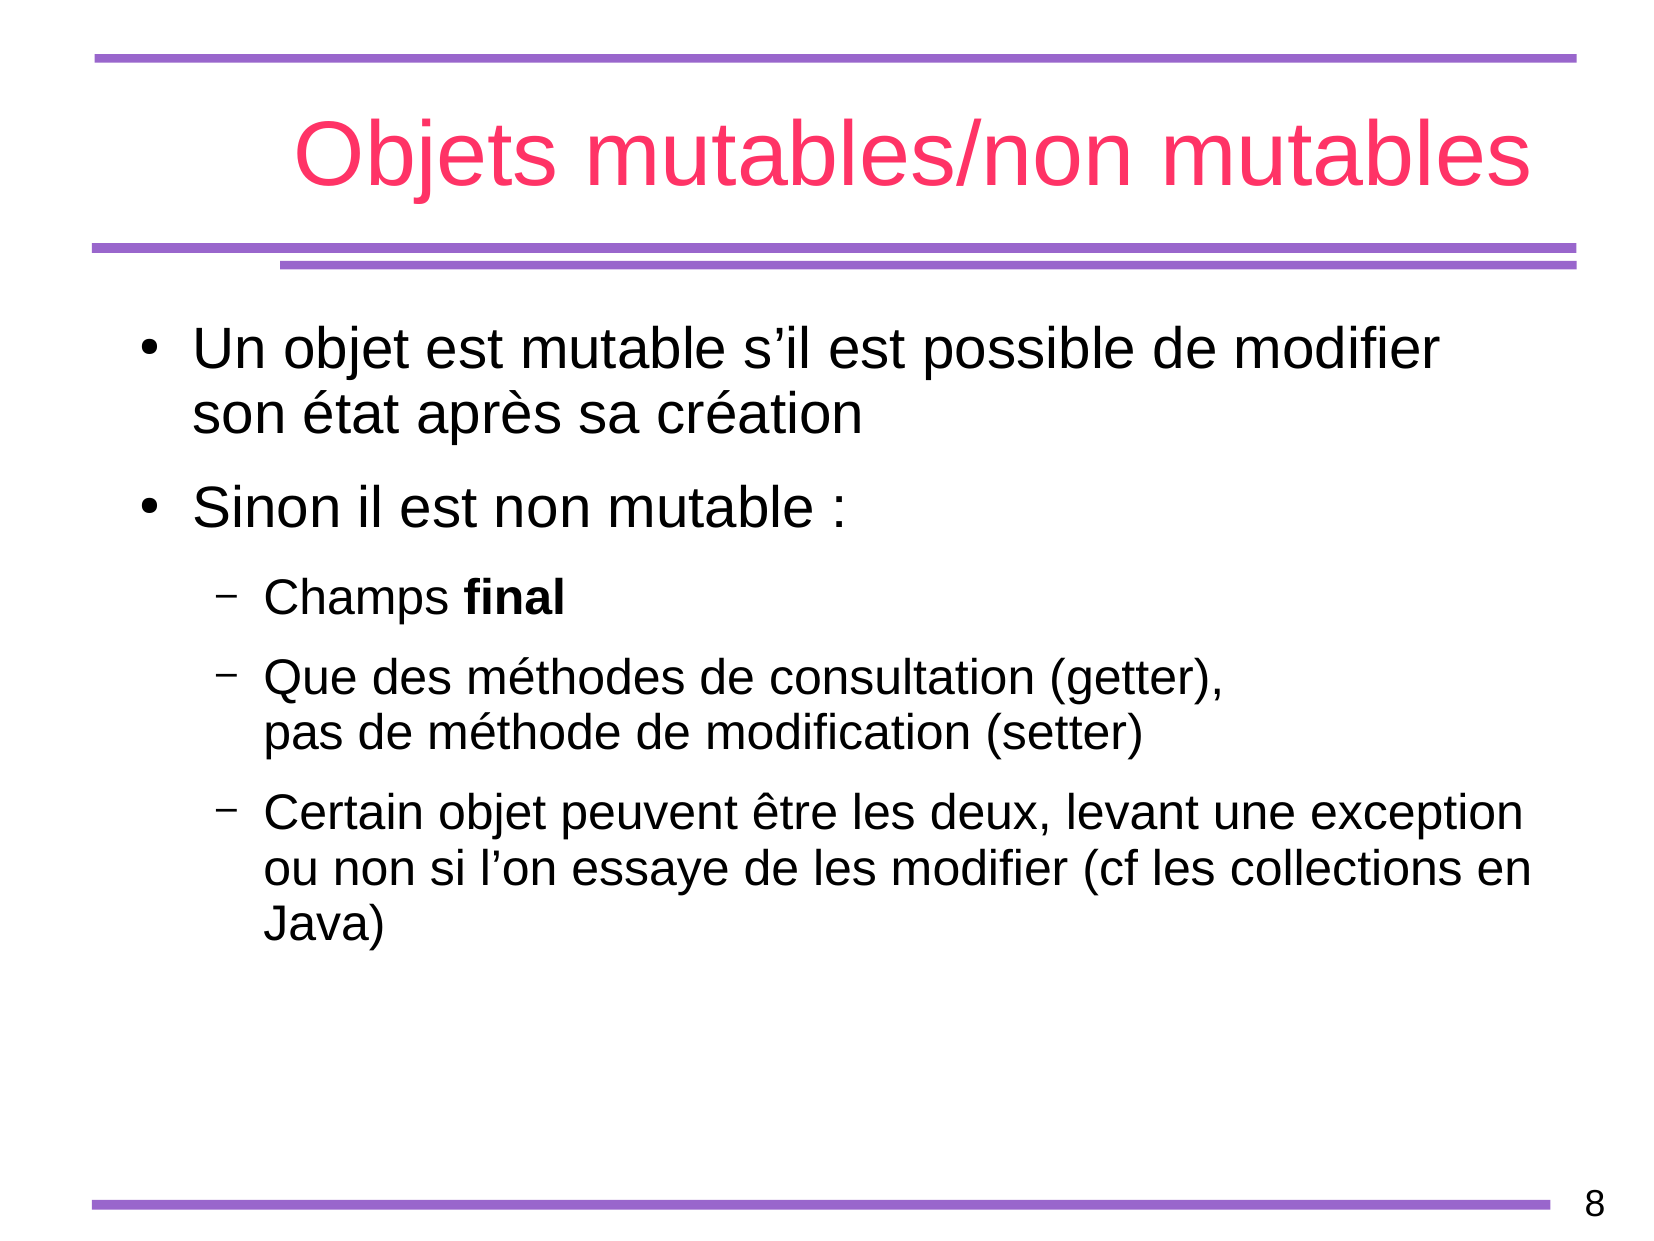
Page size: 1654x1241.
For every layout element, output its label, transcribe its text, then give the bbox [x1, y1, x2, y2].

list Un objet est mutable s’il est possible de modifier son état après sa création Sinon il est non mutable : Champs final Que des méthodes de consultation (getter), pas de méthode de modification (setter) Certain objet peuvent être les deux, levant une exception ou non si l’on essaye de les modifier (cf les collections en Java) [121, 315, 1534, 1097]
title Objets mutables/non mutables [121, 49, 1534, 257]
